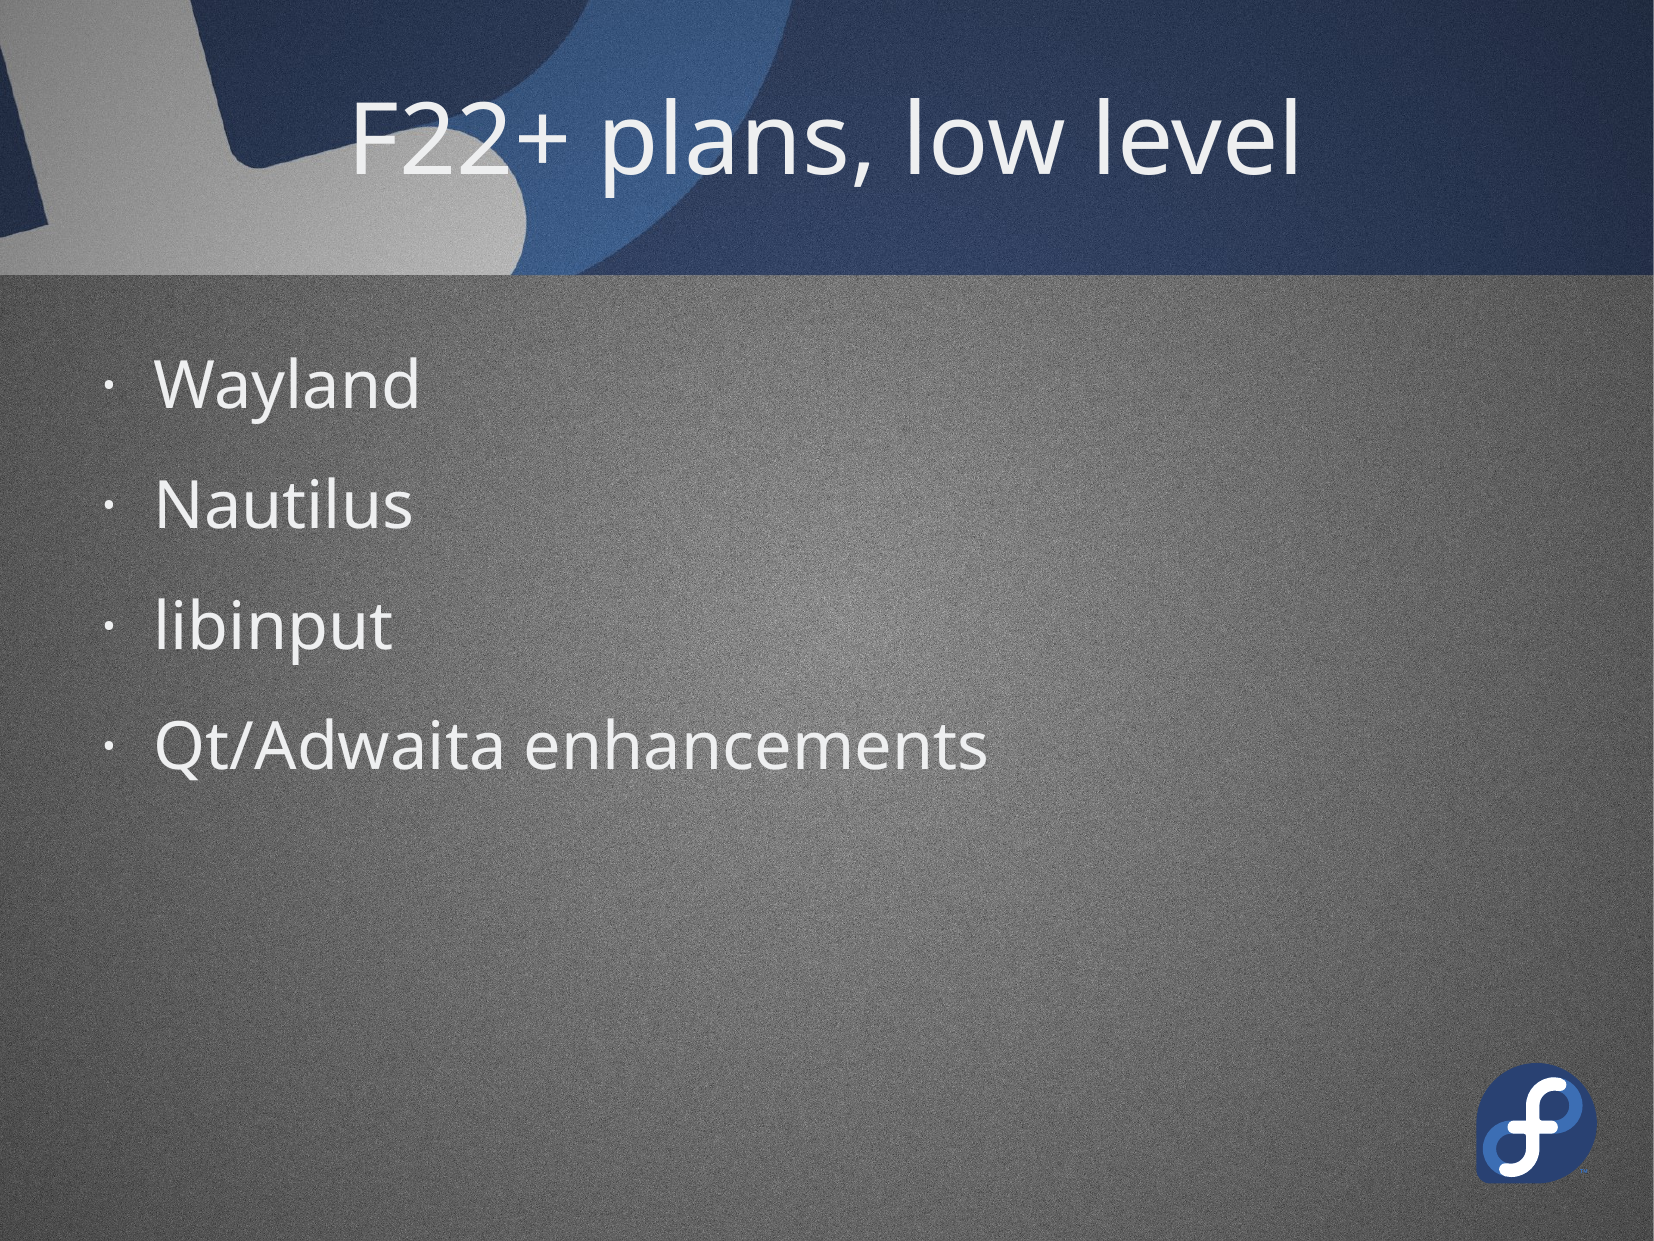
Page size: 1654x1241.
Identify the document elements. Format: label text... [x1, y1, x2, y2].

picture [0, 0, 1654, 1241]
list Wayland Nautilus libinput Qt/Adwaita enhancements [82, 337, 1571, 1057]
title F22+ plans, low level [82, 31, 1571, 239]
